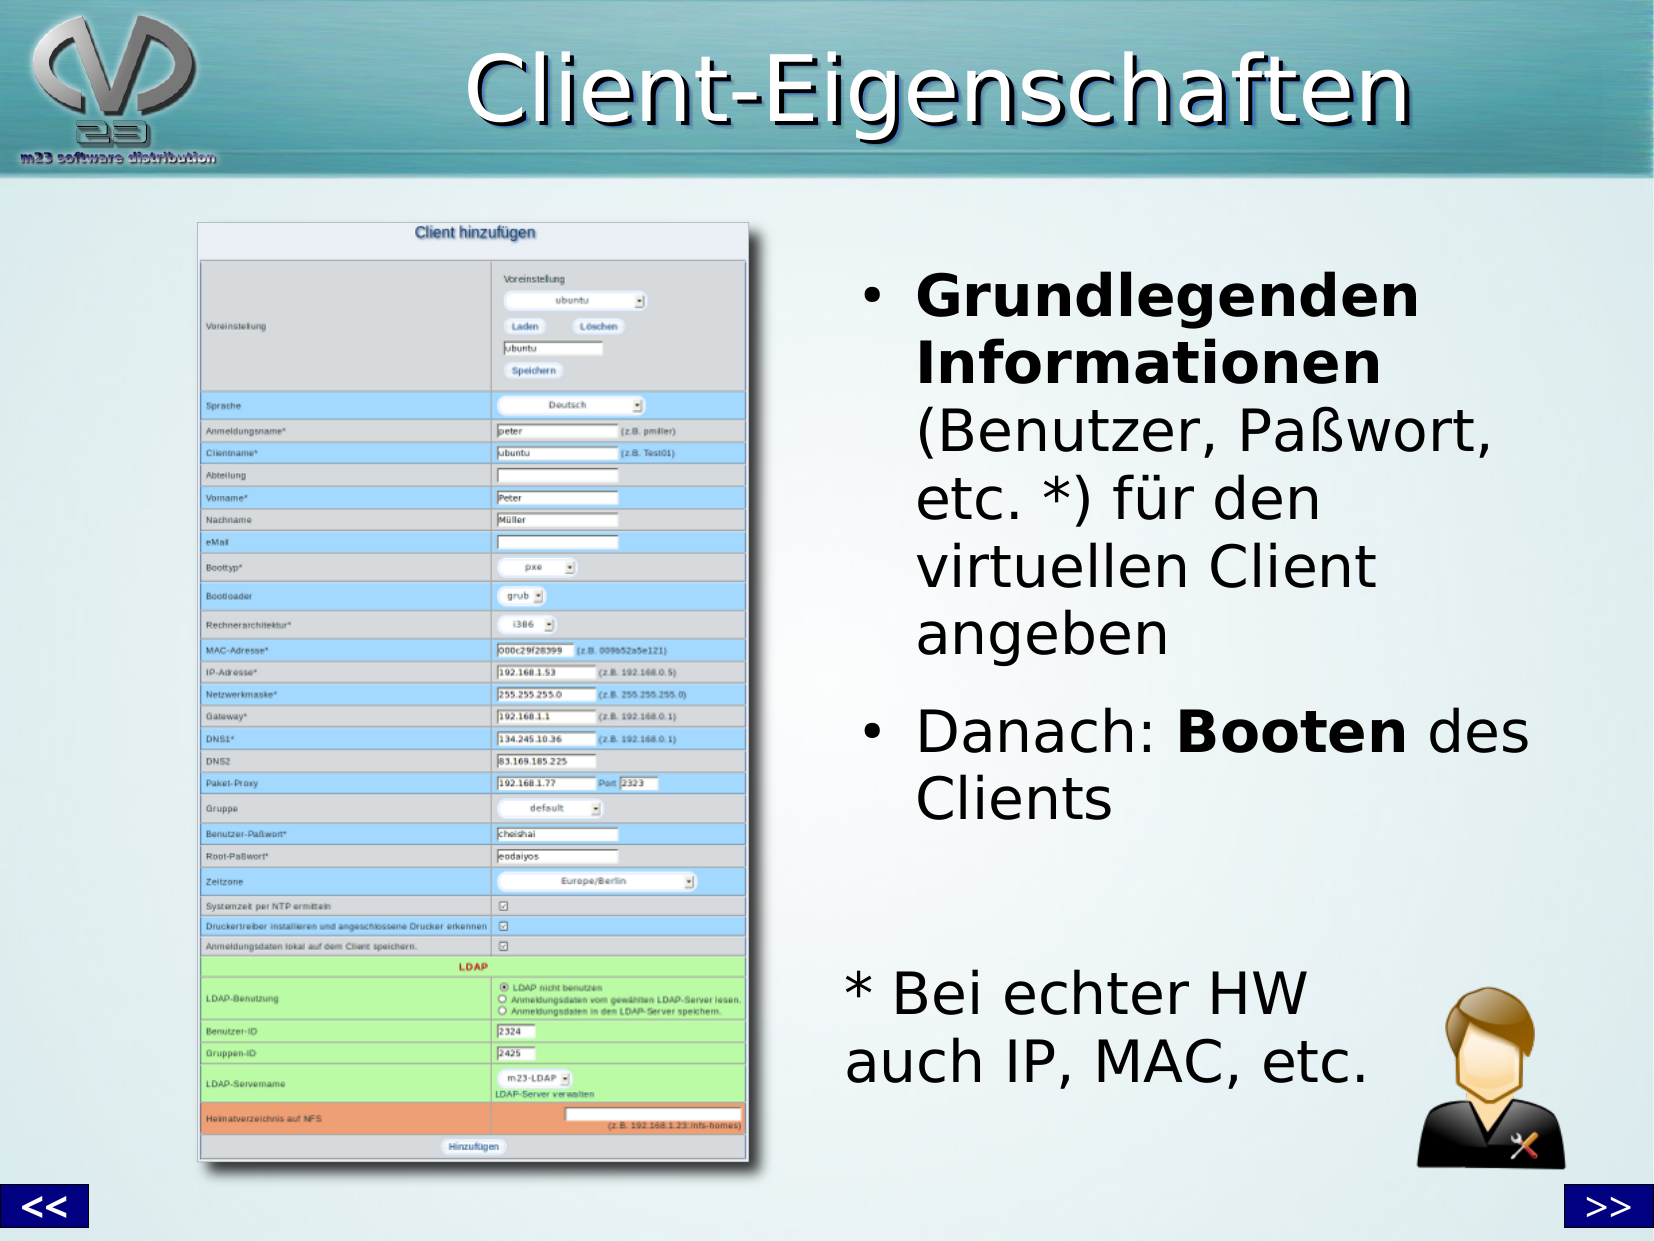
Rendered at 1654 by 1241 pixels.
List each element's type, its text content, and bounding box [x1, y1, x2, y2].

list Grundlegenden Informationen (Benutzer, Paßwort, etc. *) für den virtuellen Client angeben Danach: Booten des Clients * Bei echter HW auch IP, MAC, etc. [844, 262, 1584, 1194]
picture [0, 0, 1654, 1241]
title Client-Eigenschaften [224, 2, 1654, 178]
